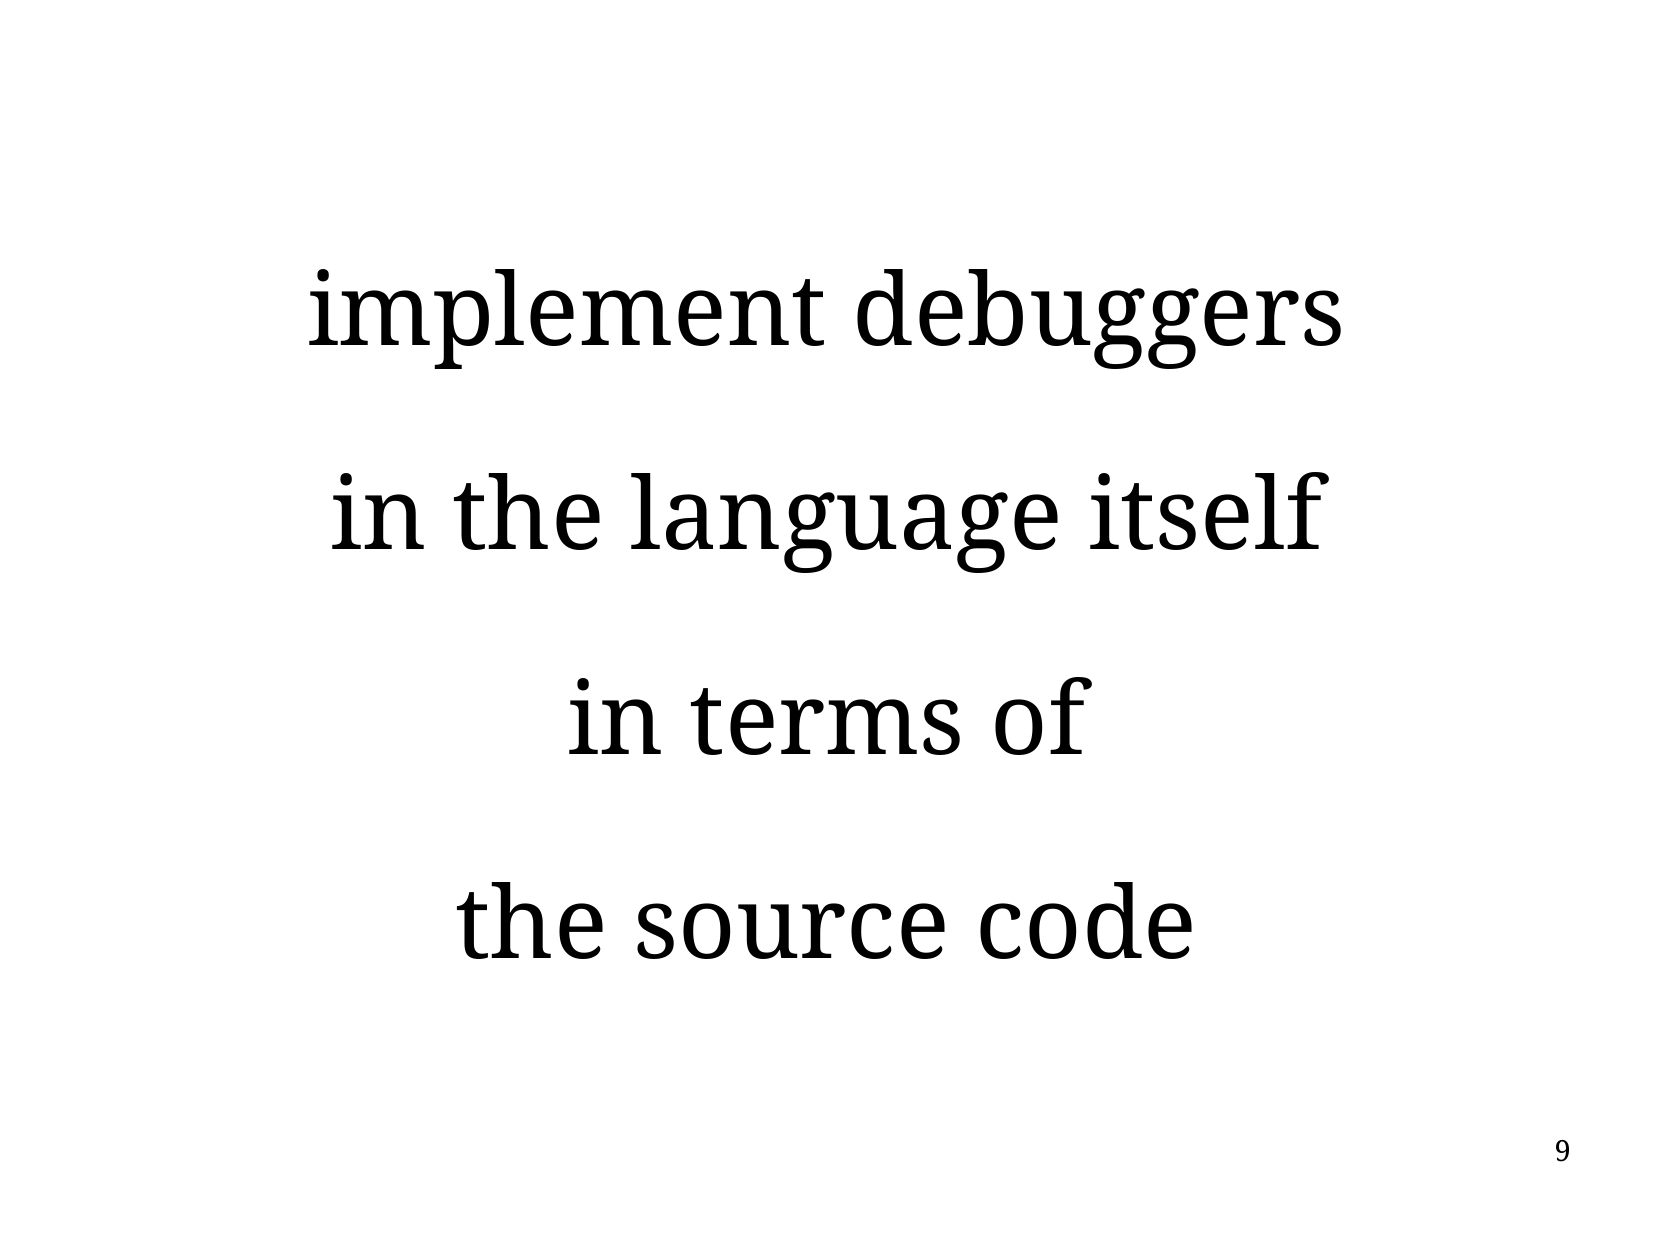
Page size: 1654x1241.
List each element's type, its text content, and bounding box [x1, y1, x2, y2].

subtitle implement debuggers in the language itself in terms of the source code [82, 56, 1571, 1102]
